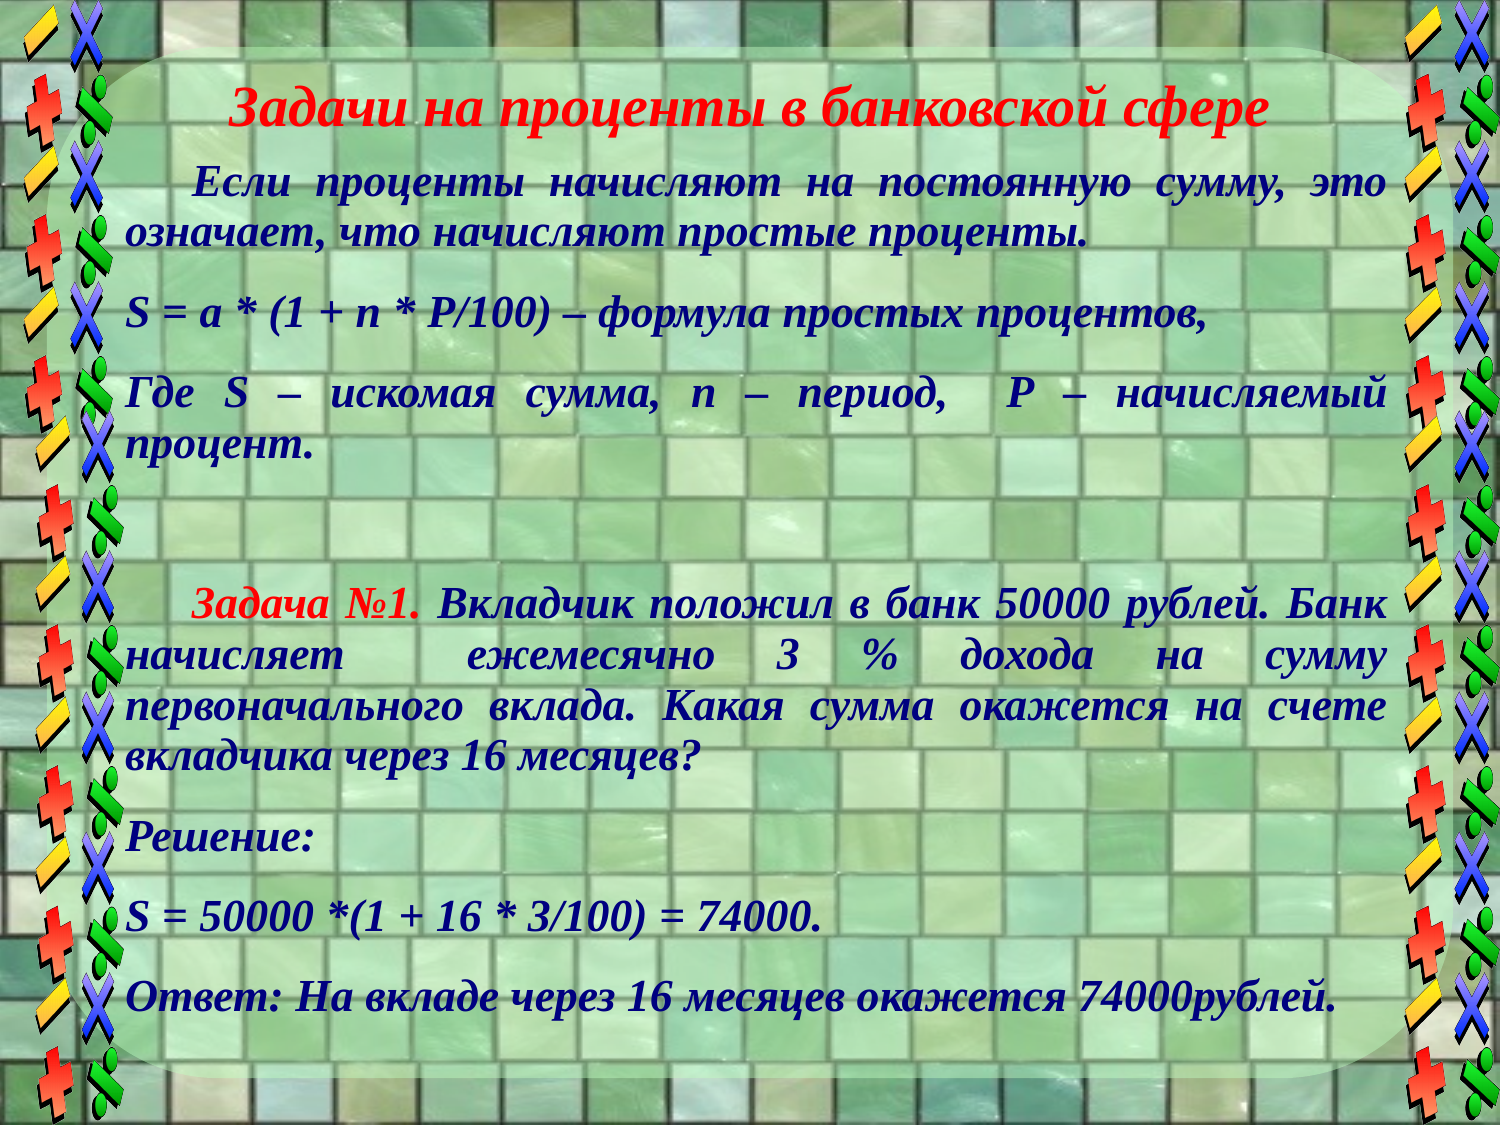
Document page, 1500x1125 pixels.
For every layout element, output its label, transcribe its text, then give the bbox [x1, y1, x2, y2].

picture [0, 0, 1500, 1125]
list Если проценты начисляют на постоянную сумму, это означает, что начисляют простые проценты. S = a * (1 + n * P/100) – формула простых процентов, Где S – искомая сумма, n – период, P – начисляемый процент. Задача №1. Вкладчик положил в банк 50000 рублей. Банк начисляет ежемесячно 3 % дохода на сумму первоначального вклада. Какая сумма окажется на счете вкладчика через 16 месяцев? Решение: S = 50000 *(1 + 16 * 3/100) = 74000. Ответ: На вкладе через 16 месяцев окажется 74000рублей. [118, 155, 1388, 1026]
title Задачи на проценты в банковской сфере [75, 44, 1425, 233]
